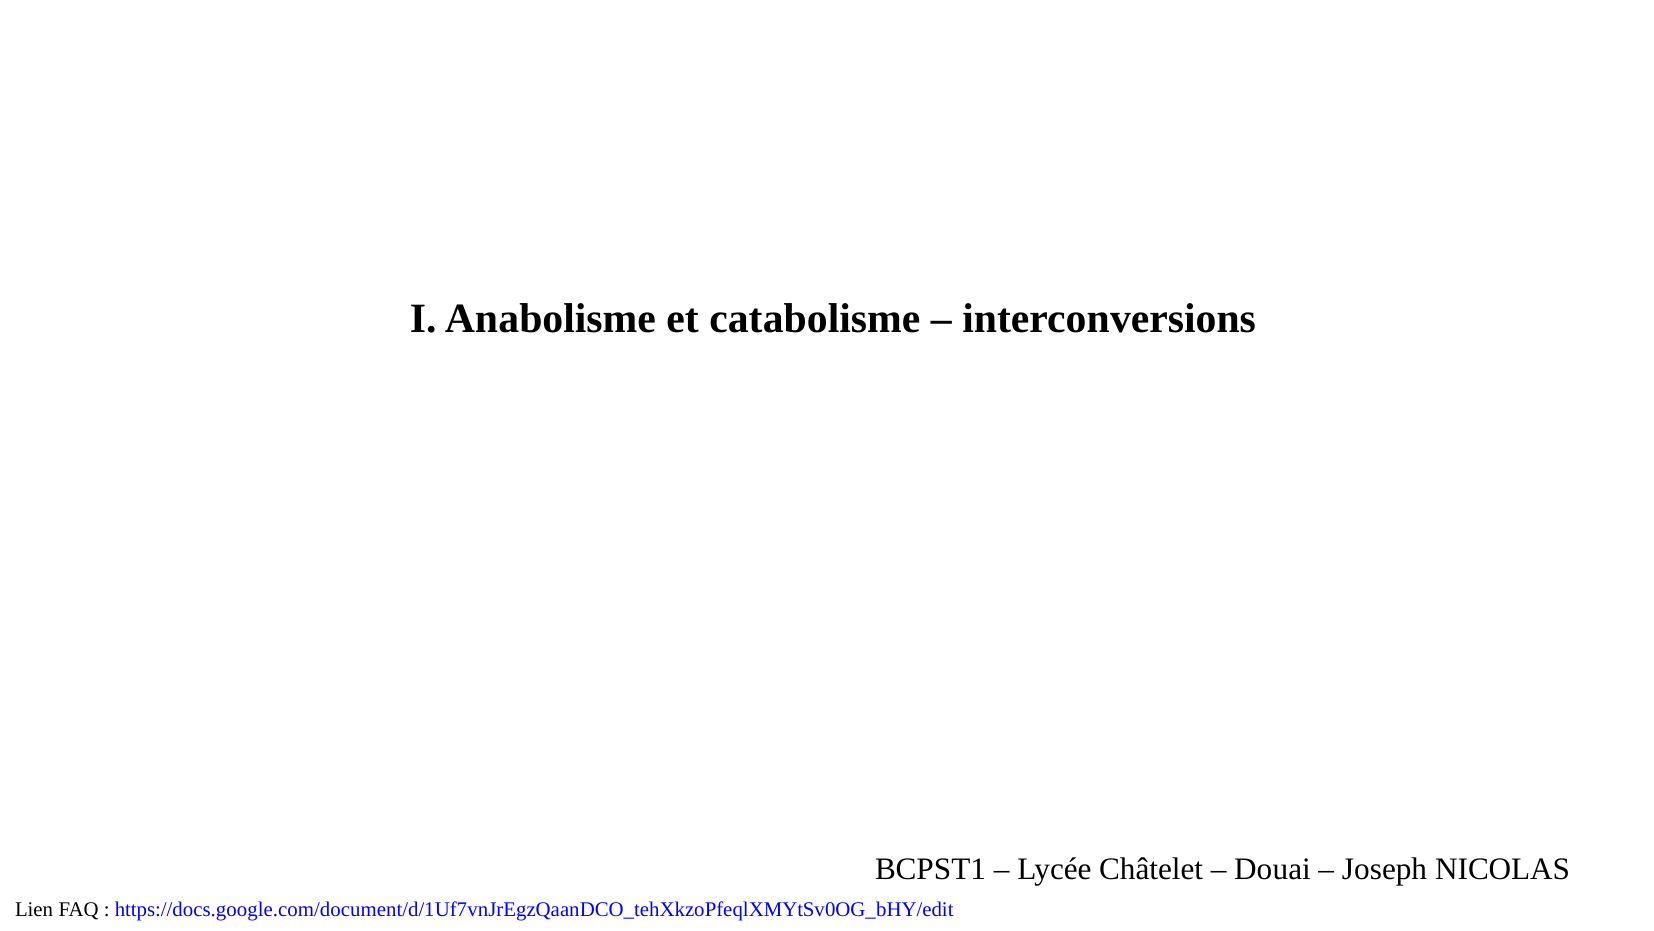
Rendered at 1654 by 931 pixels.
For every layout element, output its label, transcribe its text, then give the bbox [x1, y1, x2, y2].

text_box BCPST1 – Lycée Châtelet – Douai – Joseph NICOLAS [637, 832, 1571, 905]
text_box Lien FAQ : https://docs.google.com/document/d/1Uf7vnJrEgzQaanDCO_tehXkzoPfeqlXMYtSv0OG_bHY/edit [0, 897, 993, 931]
text_box I. Anabolisme et catabolisme – interconversions [94, 295, 1583, 378]
